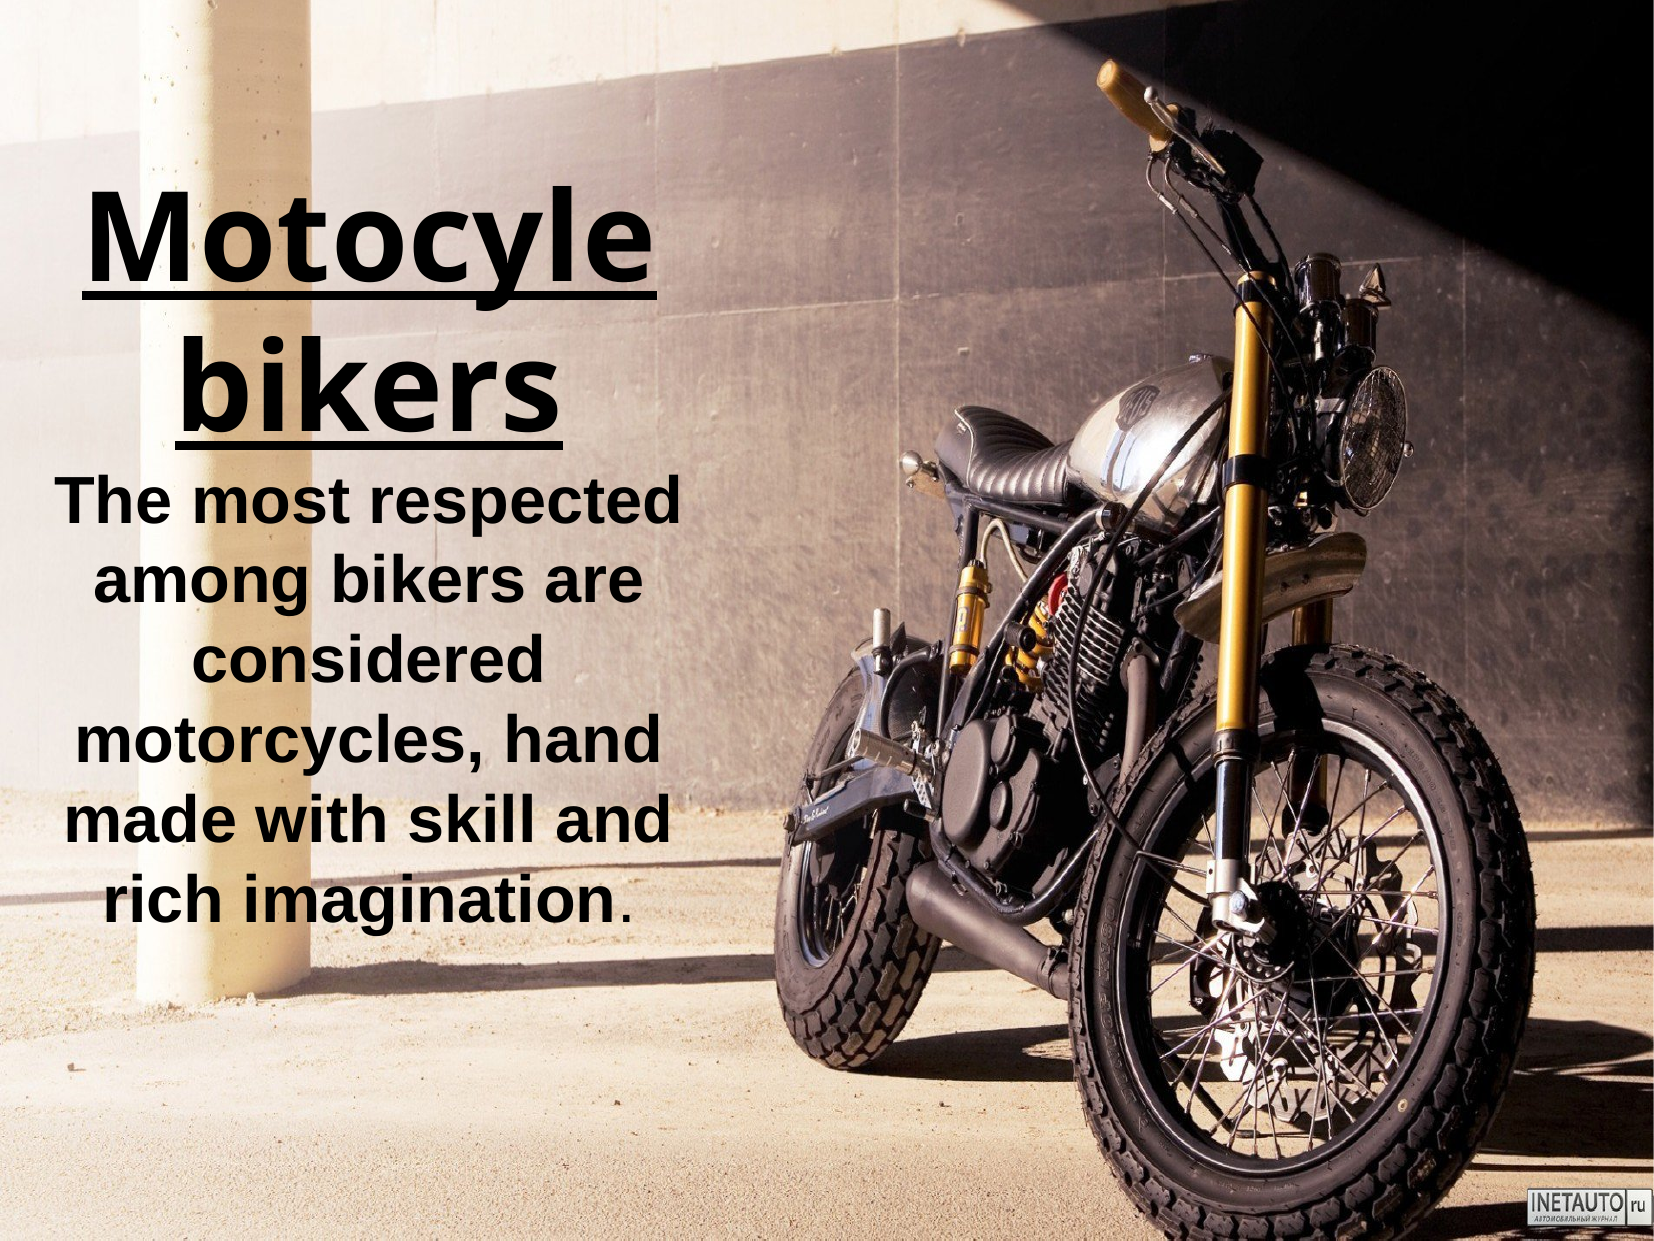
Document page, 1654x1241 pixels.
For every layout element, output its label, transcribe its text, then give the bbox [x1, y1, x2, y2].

picture [0, 0, 1654, 1241]
title Motocyle bikers The most respected among bikers are considered motorcycles, hand made with skill and rich imagination. [29, 147, 709, 945]
